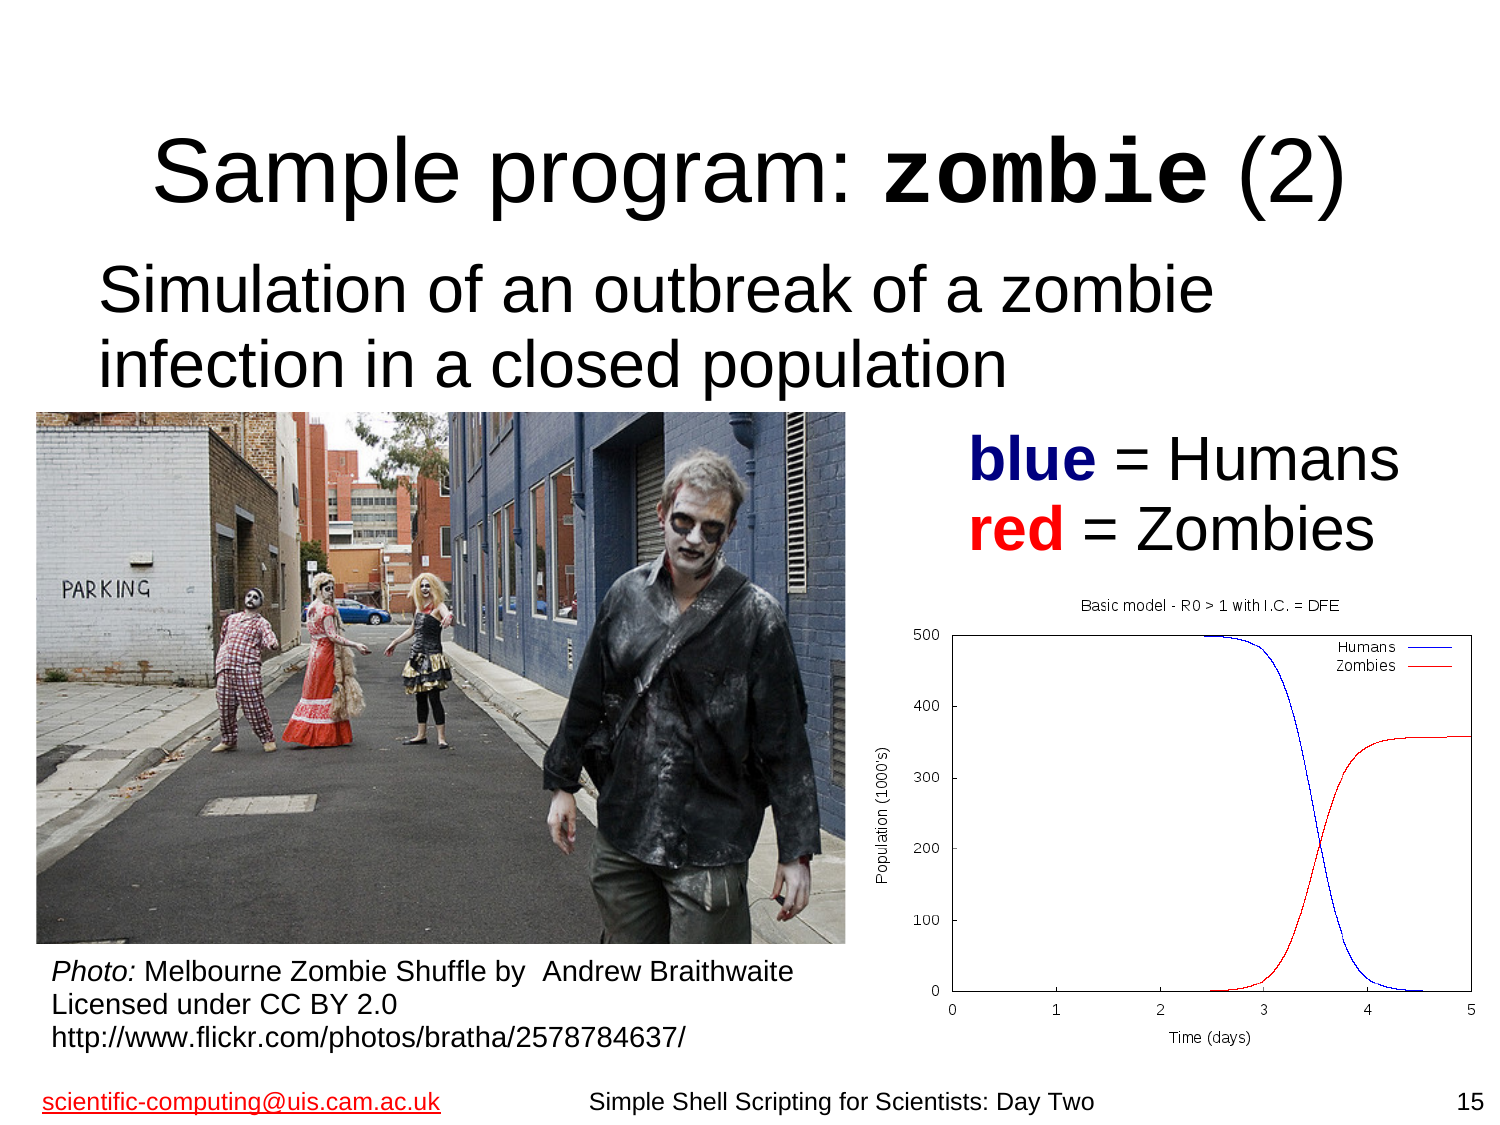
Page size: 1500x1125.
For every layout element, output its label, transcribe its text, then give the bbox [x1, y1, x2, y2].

text_box Photo: Melbourne Zombie Shuffle by Andrew Braithwaite Licensed under CC BY 2.0 http://www.flickr.com/photos/bratha/2578784637/ [36, 947, 846, 1062]
list Simulation of an outbreak of a zombie infection in a closed population [83, 244, 1417, 1001]
title Sample program: zombie (2) [53, 112, 1447, 238]
text_box blue = Humans red = Zombies [953, 416, 1459, 572]
picture [869, 578, 1500, 1051]
picture [36, 412, 846, 944]
